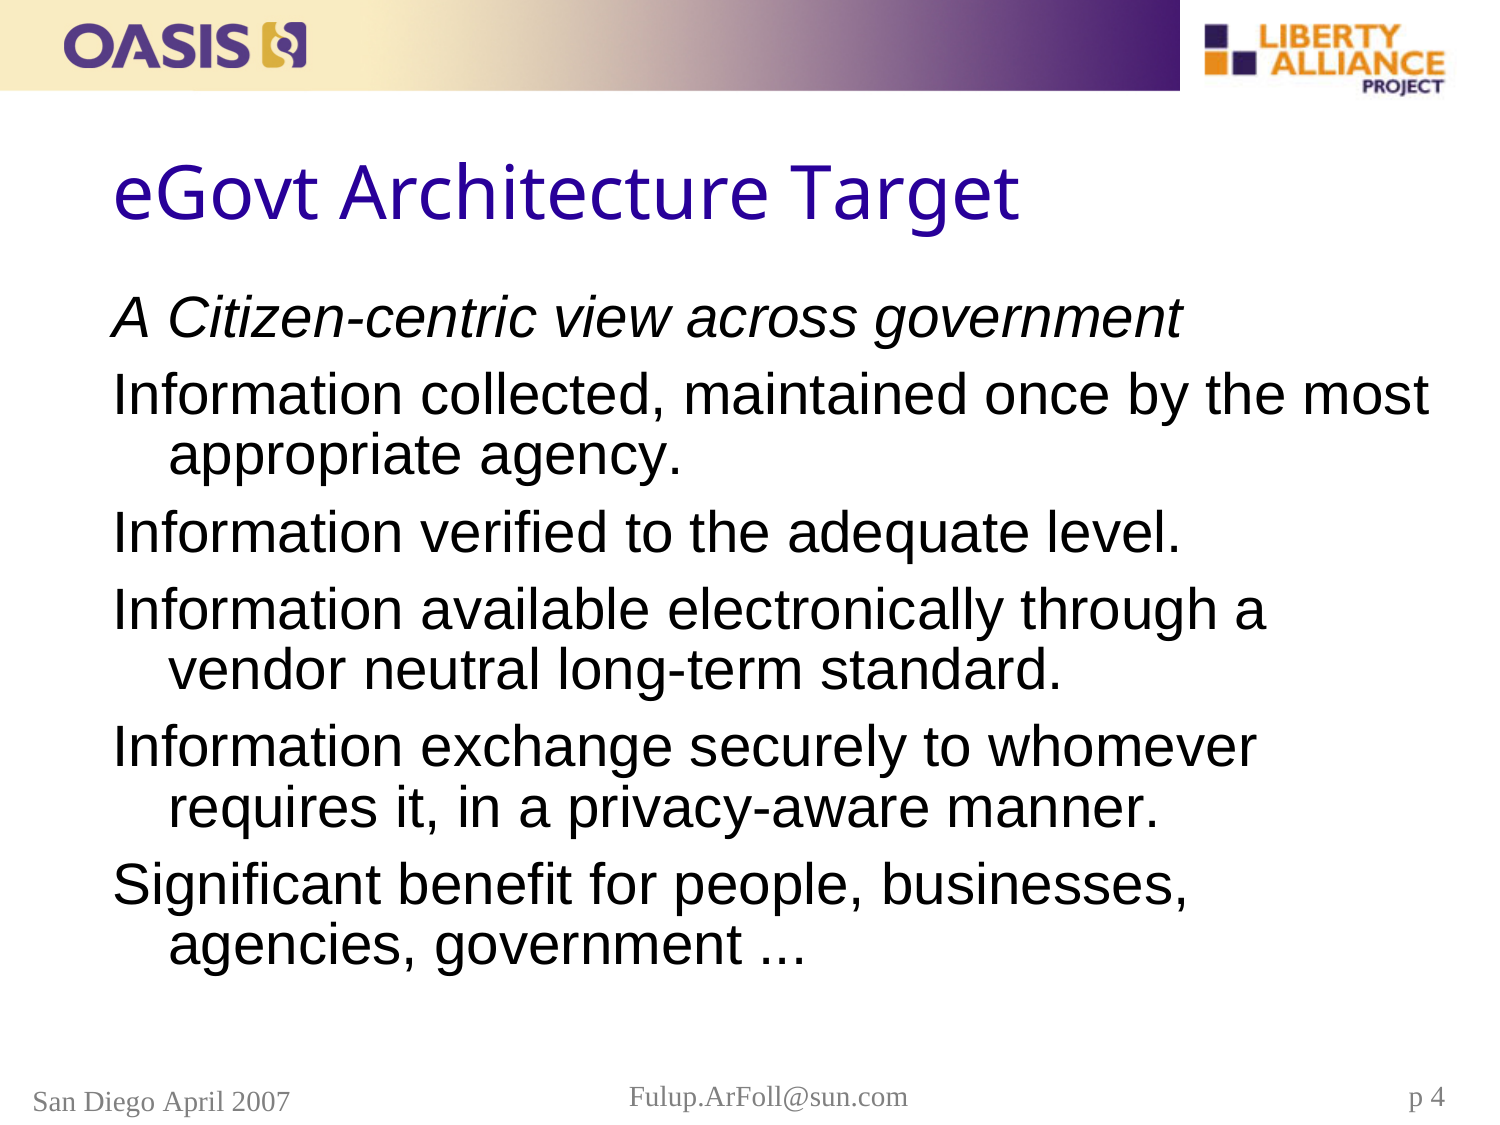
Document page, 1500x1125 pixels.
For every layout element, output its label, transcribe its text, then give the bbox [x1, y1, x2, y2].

list A Citizen-centric view across government Information collected, maintained once by the most appropriate agency. Information verified to the adequate level. Information available electronically through a vendor neutral long-term standard. Information exchange securely to whomever requires it, in a privacy-aware manner. Significant benefit for people, businesses, agencies, government ... [112, 289, 1447, 1037]
picture [0, 0, 1500, 1125]
title eGovt Architecture Target [112, 104, 1263, 278]
